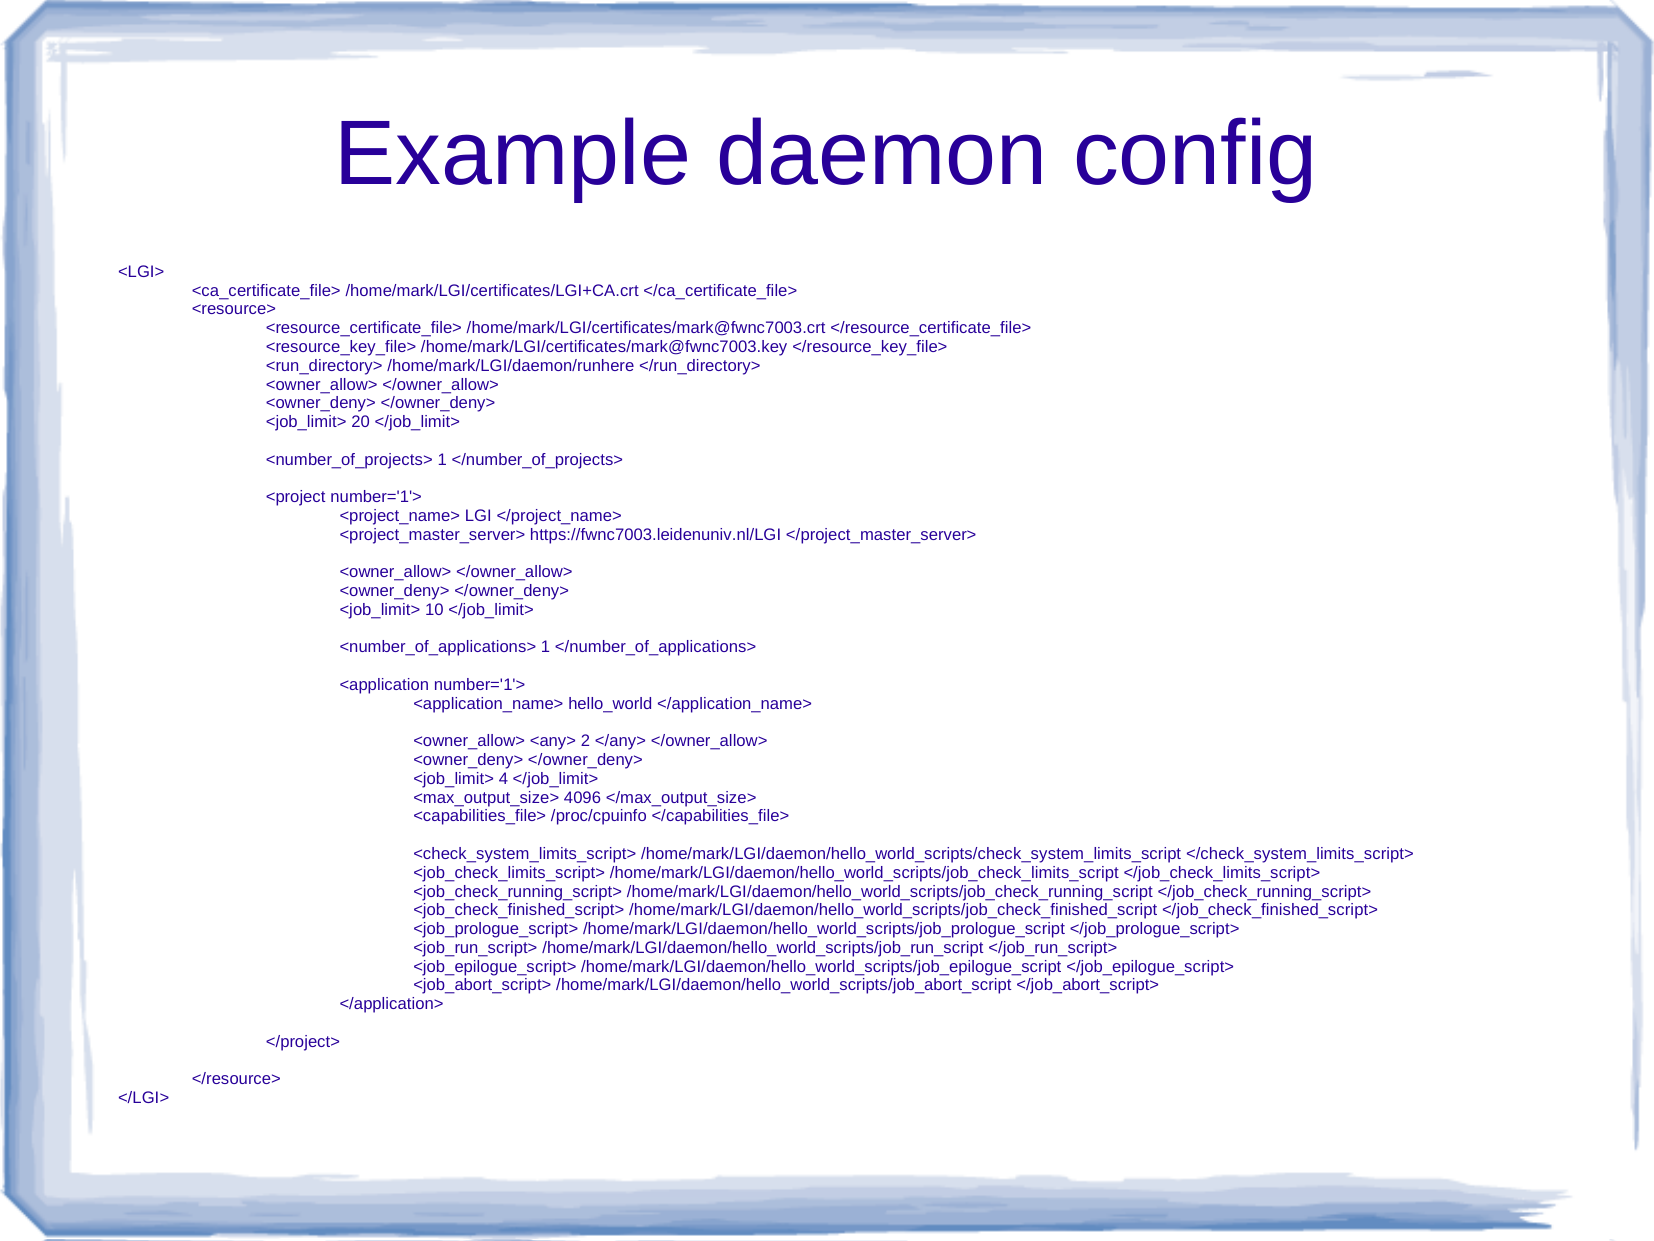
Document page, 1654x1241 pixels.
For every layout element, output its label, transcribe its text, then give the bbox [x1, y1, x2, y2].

picture [0, 0, 1654, 1241]
title Example daemon config [82, 56, 1571, 250]
subtitle <LGI> <ca_certificate_file> /home/mark/LGI/certificates/LGI+CA.crt </ca_certificate_file> <resource> <resource_certificate_file> /home/mark/LGI/certificates/mark@fwnc7003.crt </resource_certificate_file> <resource_key_file> /home/mark/LGI/certificates/mark@fwnc7003.key </resource_key_file> <run_directory> /home/mark/LGI/daemon/runhere </run_directory> <owner_allow> </owner_allow> <owner_deny> </owner_deny> <job_limit> 20 </job_limit> <number_of_projects> 1 </number_of_projects> <project number='1'> <project_name> LGI </project_name> <project_master_server> https://fwnc7003.leidenuniv.nl/LGI </project_master_server> <owner_allow> </owner_allow> <owner_deny> </owner_deny> <job_limit> 10 </job_limit> <number_of_applications> 1 </number_of_applications> <application number='1'> <application_name> hello_world </application_name> <owner_allow> <any> 2 </any> </owner_allow> <owner_deny> </owner_deny> <job_limit> 4 </job_limit> <max_output_size> 4096 </max_output_size> <capabilities_file> /proc/cpuinfo </capabilities_file> <check_system_limits_script> /home/mark/LGI/daemon/hello_world_scripts/check_system_limits_script </check_system_limits_script> <job_check_limits_script> /home/mark/LGI/daemon/hello_world_scripts/job_check_limits_script </job_check_limits_script> <job_check_running_script> /home/mark/LGI/daemon/hello_world_scripts/job_check_running_script </job_check_running_script> <job_check_finished_script> /home/mark/LGI/daemon/hello_world_scripts/job_check_finished_script </job_check_finished_script> <job_prologue_script> /home/mark/LGI/daemon/hello_world_scripts/job_prologue_script </job_prologue_script> <job_run_script> /home/mark/LGI/daemon/hello_world_scripts/job_run_script </job_run_script> <job_epilogue_script> /home/mark/LGI/daemon/hello_world_scripts/job_epilogue_script </job_epilogue_script> <job_abort_script> /home/mark/LGI/daemon/hello_world_scripts/job_abort_script </job_abort_script> </application> </project> </resource> </LGI> [118, 245, 1571, 1143]
